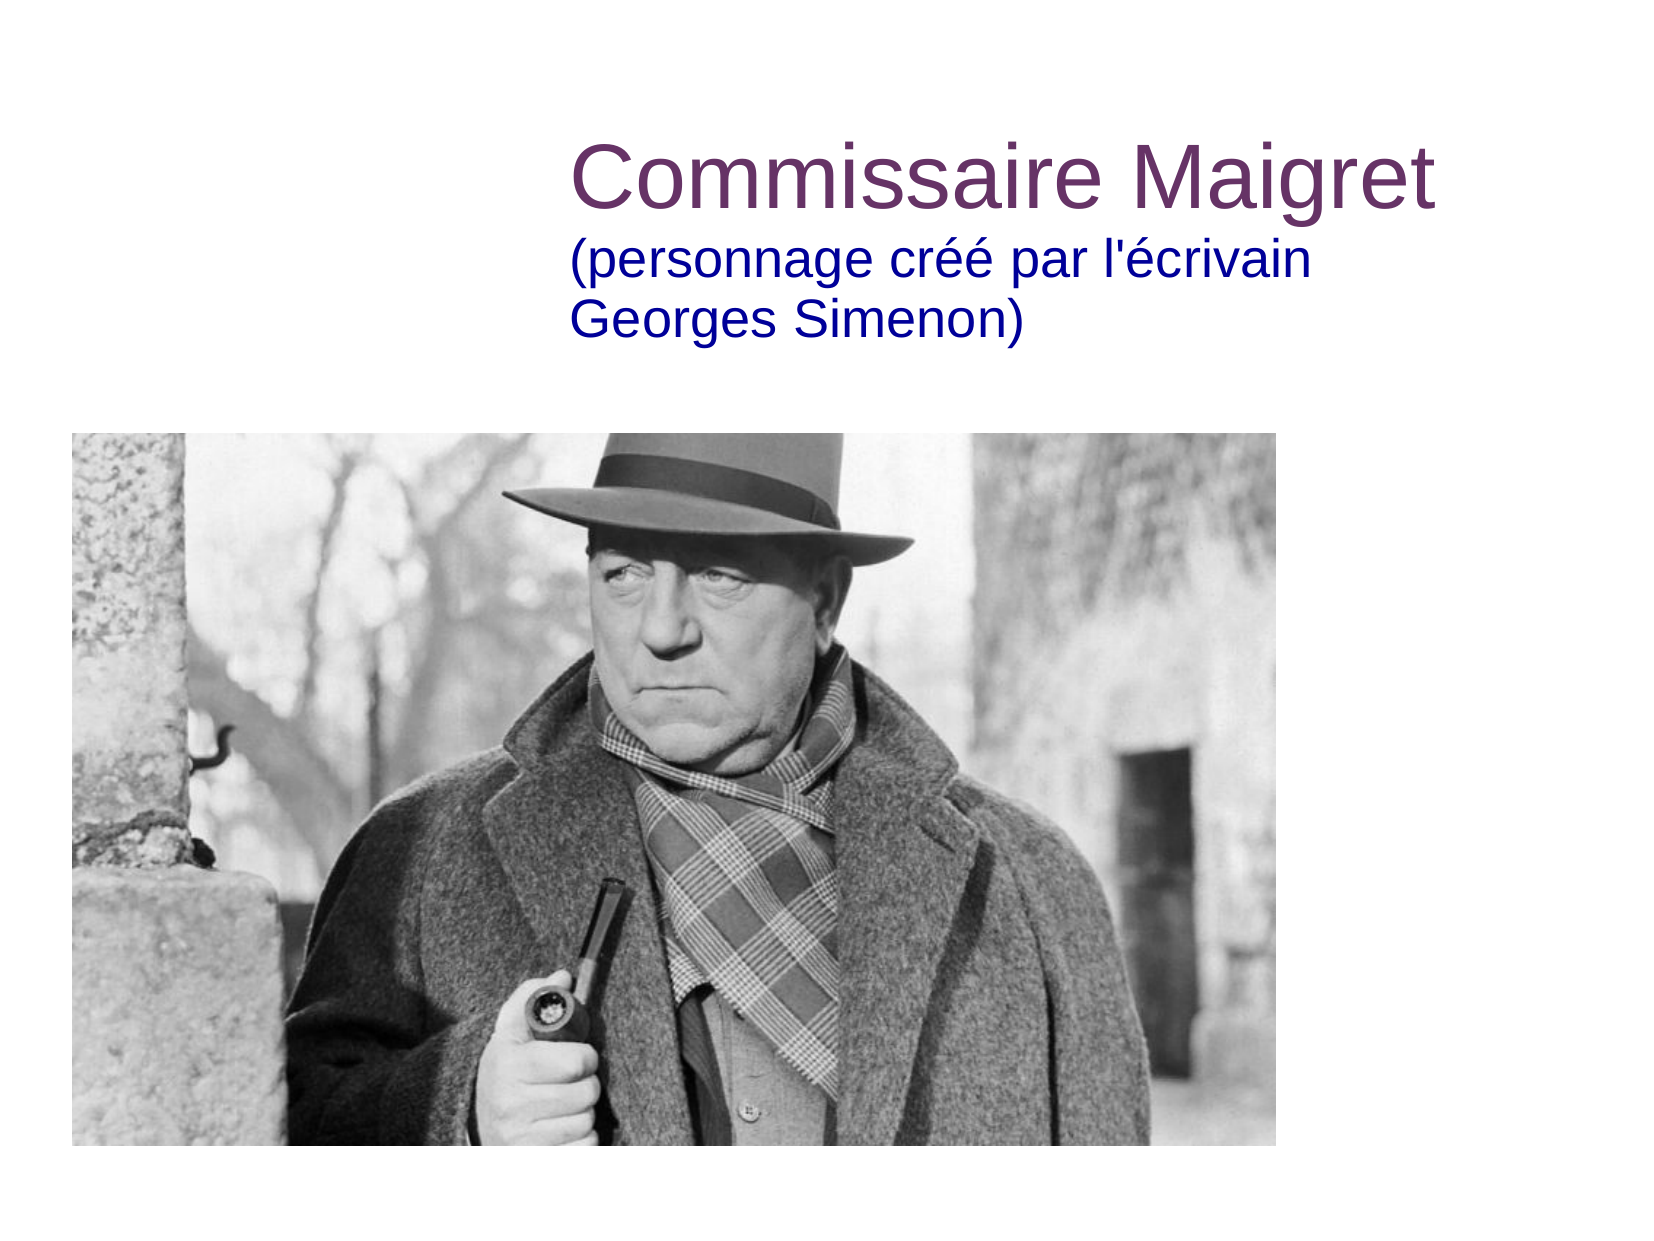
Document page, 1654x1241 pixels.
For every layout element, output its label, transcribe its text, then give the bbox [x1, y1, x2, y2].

text_box Commissaire Maigret (personnage créé par l'écrivain Georges Simenon) [555, 118, 1477, 357]
picture [72, 433, 1276, 1146]
